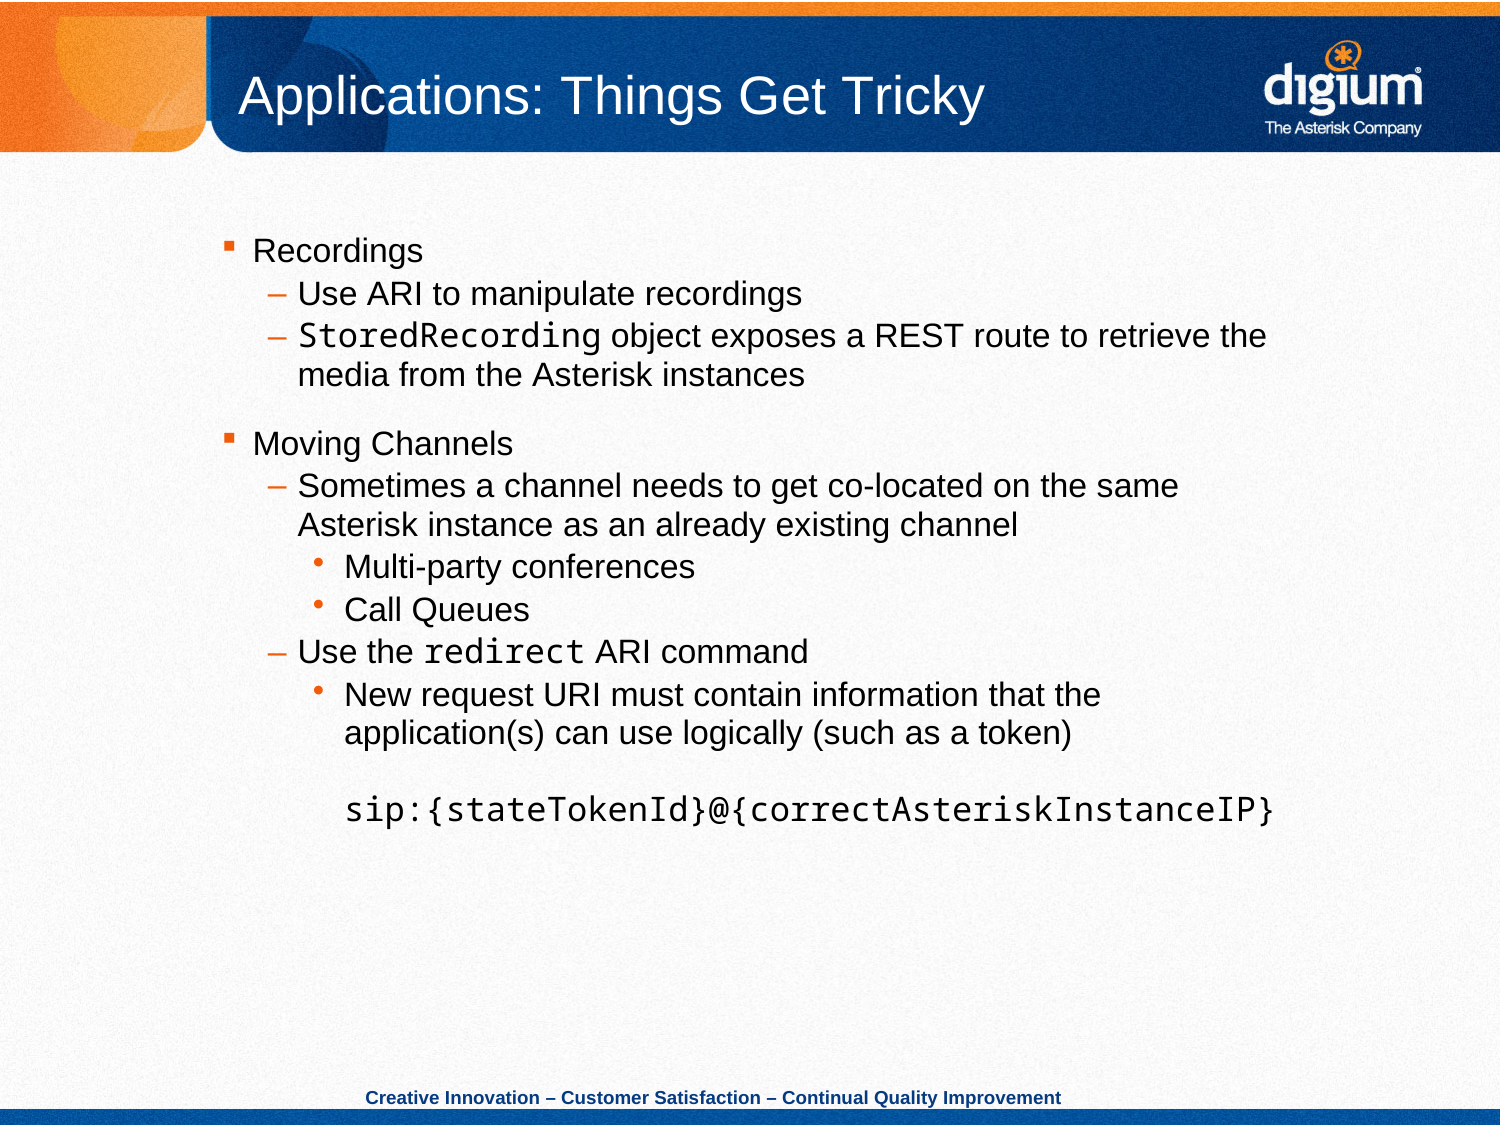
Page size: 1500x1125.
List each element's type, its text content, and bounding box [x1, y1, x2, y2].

title Applications: Things Get Tricky [238, 27, 1243, 127]
list Recordings Use ARI to manipulate recordings StoredRecording object exposes a REST route to retrieve the media from the Asterisk instances Moving Channels Sometimes a channel needs to get co-located on the same Asterisk instance as an already existing channel Multi-party conferences Call Queues Use the redirect ARI command New request URI must contain information that the application(s) can use logically (such as a token) sip:{stateTokenId}@{correctAsteriskInstanceIP} [206, 224, 1301, 877]
picture [0, 2, 1500, 1125]
